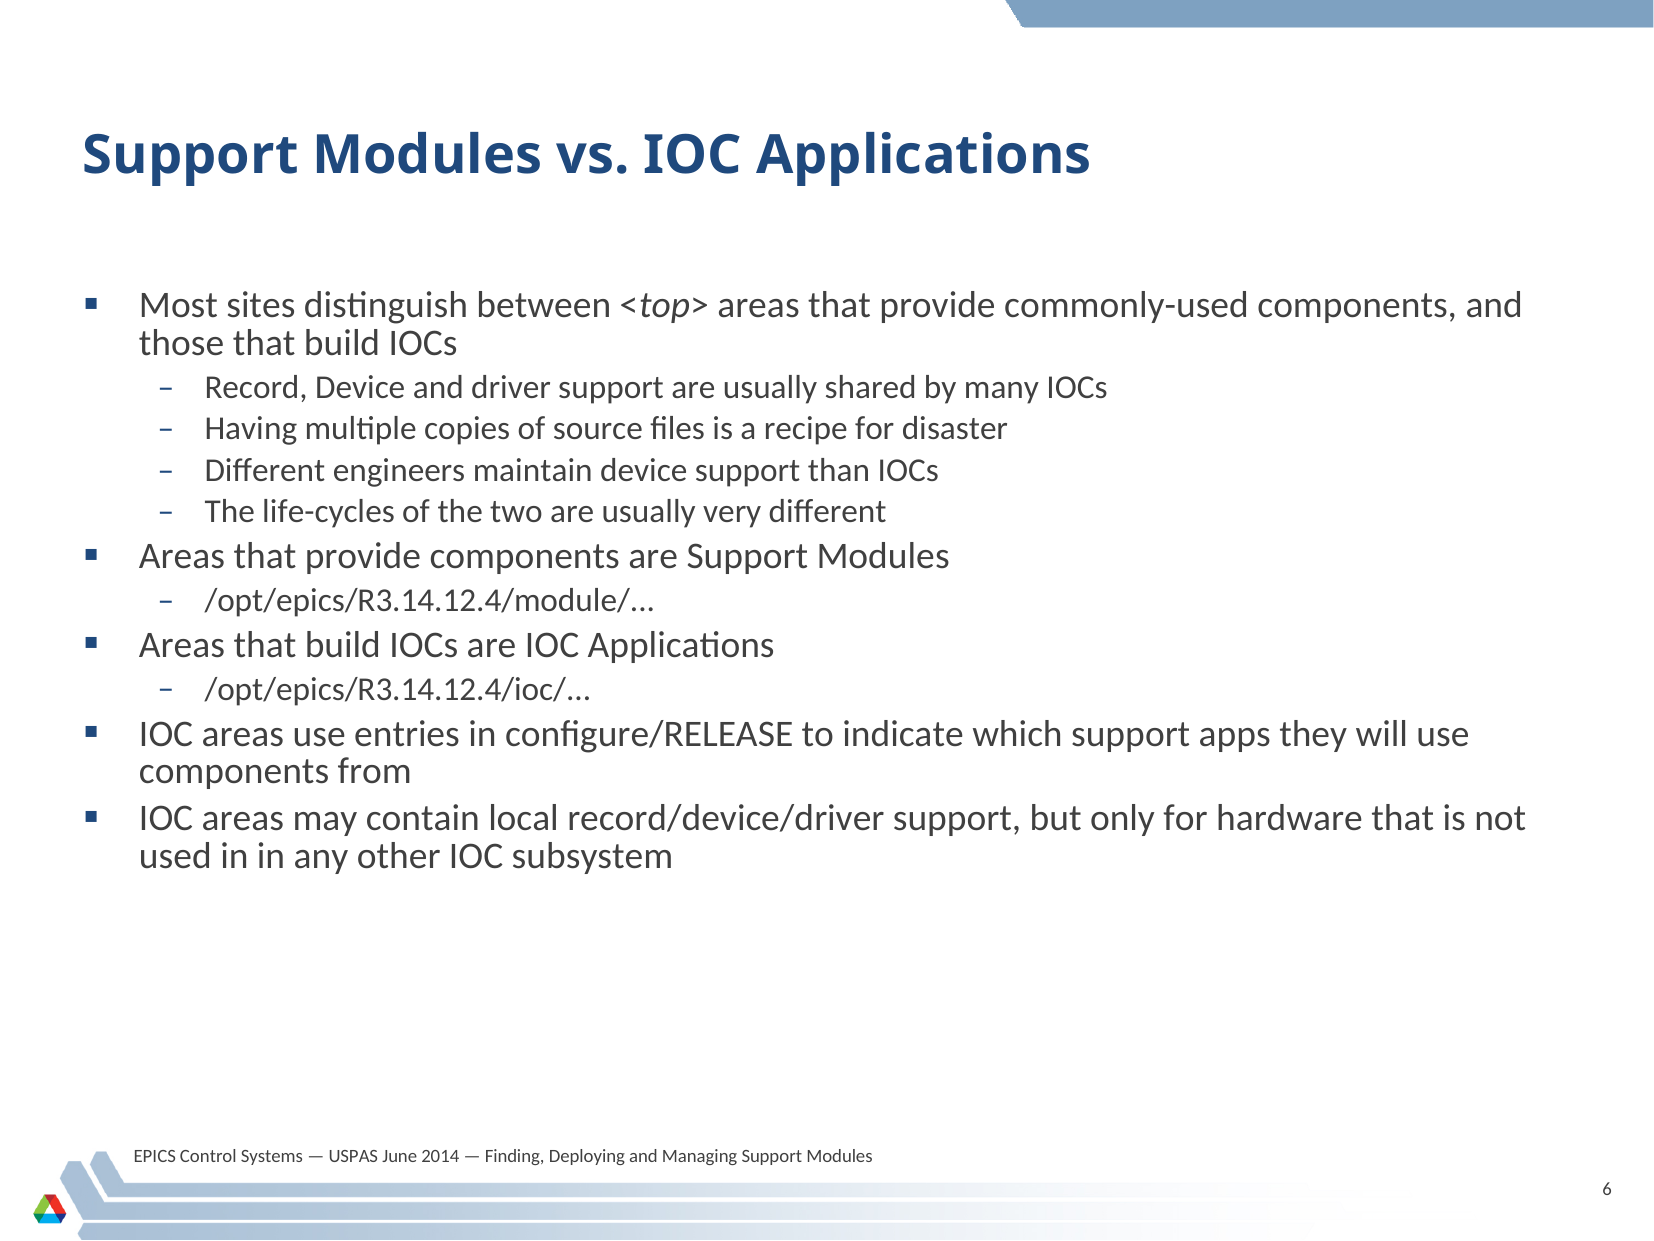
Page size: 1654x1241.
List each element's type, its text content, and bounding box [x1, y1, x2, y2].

list Most sites distinguish between <top> areas that provide commonly-used components, and those that build IOCs Record, Device and driver support are usually shared by many IOCs Having multiple copies of source files is a recipe for disaster Different engineers maintain device support than IOCs The life-cycles of the two are usually very different Areas that provide components are Support Modules /opt/epics/R3.14.12.4/module/... Areas that build IOCs are IOC Applications /opt/epics/R3.14.12.4/ioc/... IOC areas use entries in configure/RELEASE to indicate which support apps they will use components from IOC areas may contain local record/device/driver support, but only for hardware that is not used in in any other IOC subsystem [82, 289, 1571, 988]
picture [0, 0, 1654, 29]
title Support Modules vs. IOC Applications [82, 49, 1571, 257]
picture [0, 1143, 1654, 1240]
